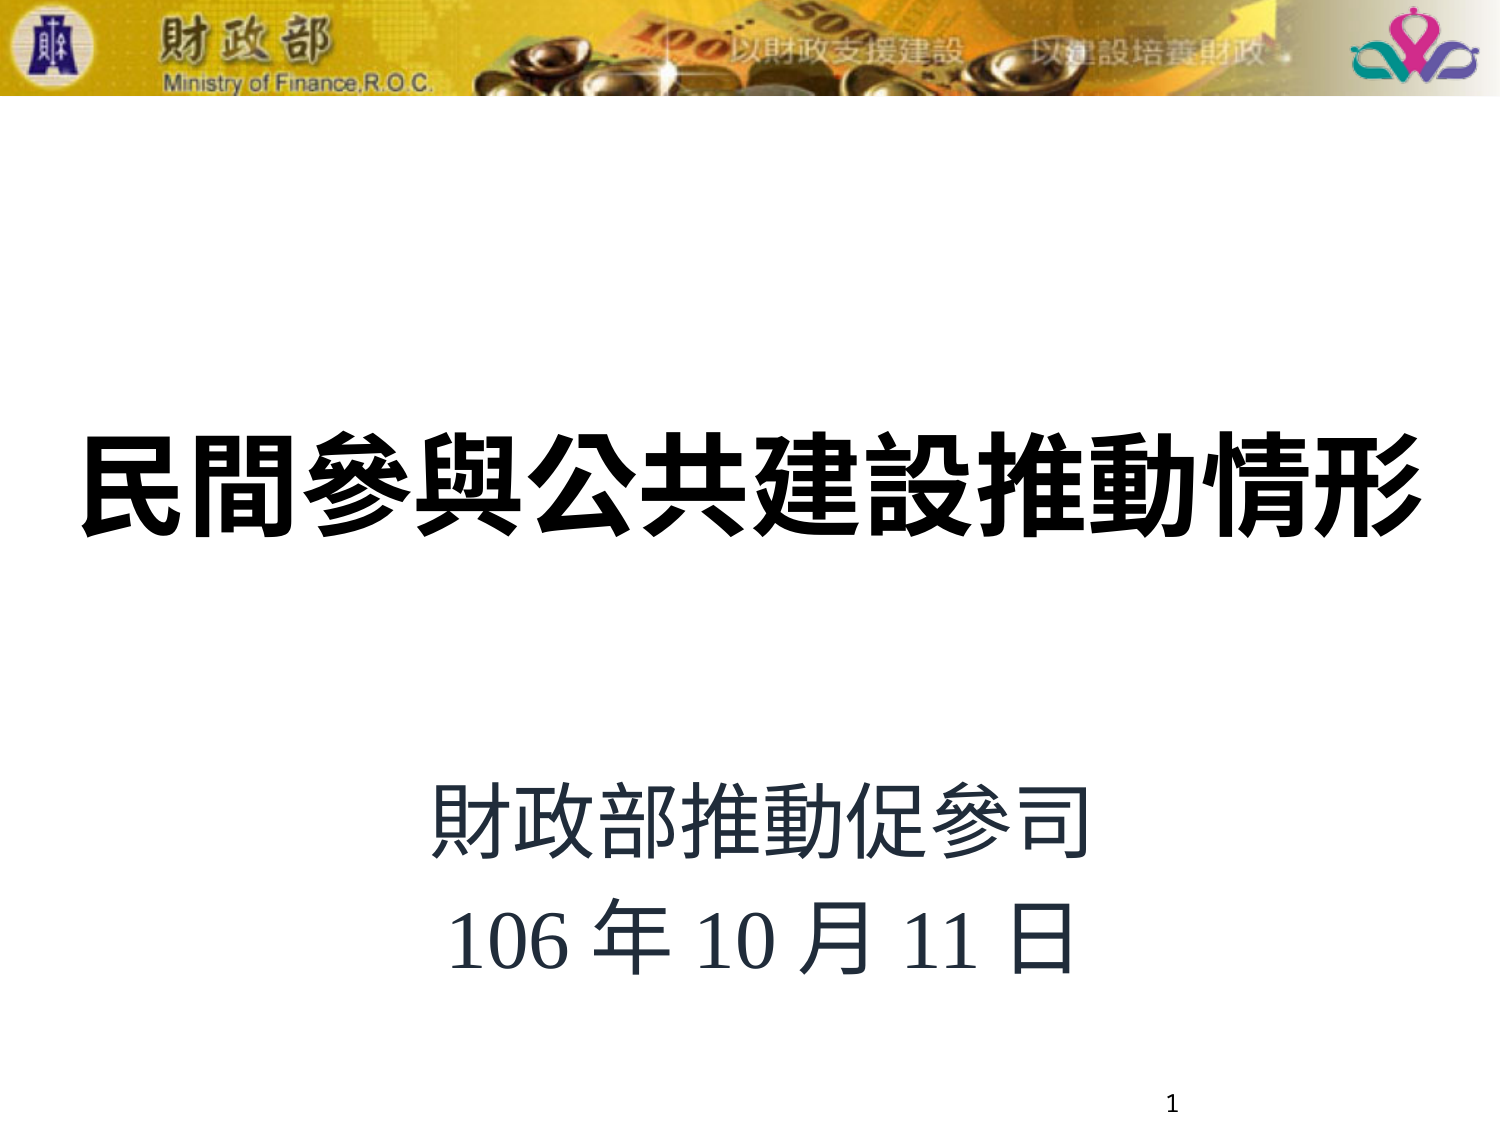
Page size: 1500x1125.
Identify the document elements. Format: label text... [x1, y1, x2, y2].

text_box 財政部推動促參司 [391, 769, 1135, 869]
text_box 民間參與公共建設推動情形 [0, 415, 1500, 550]
picture [0, 0, 1500, 96]
text_box 106年10月11日 [445, 885, 1084, 985]
text_box 1 [1149, 1080, 1500, 1125]
